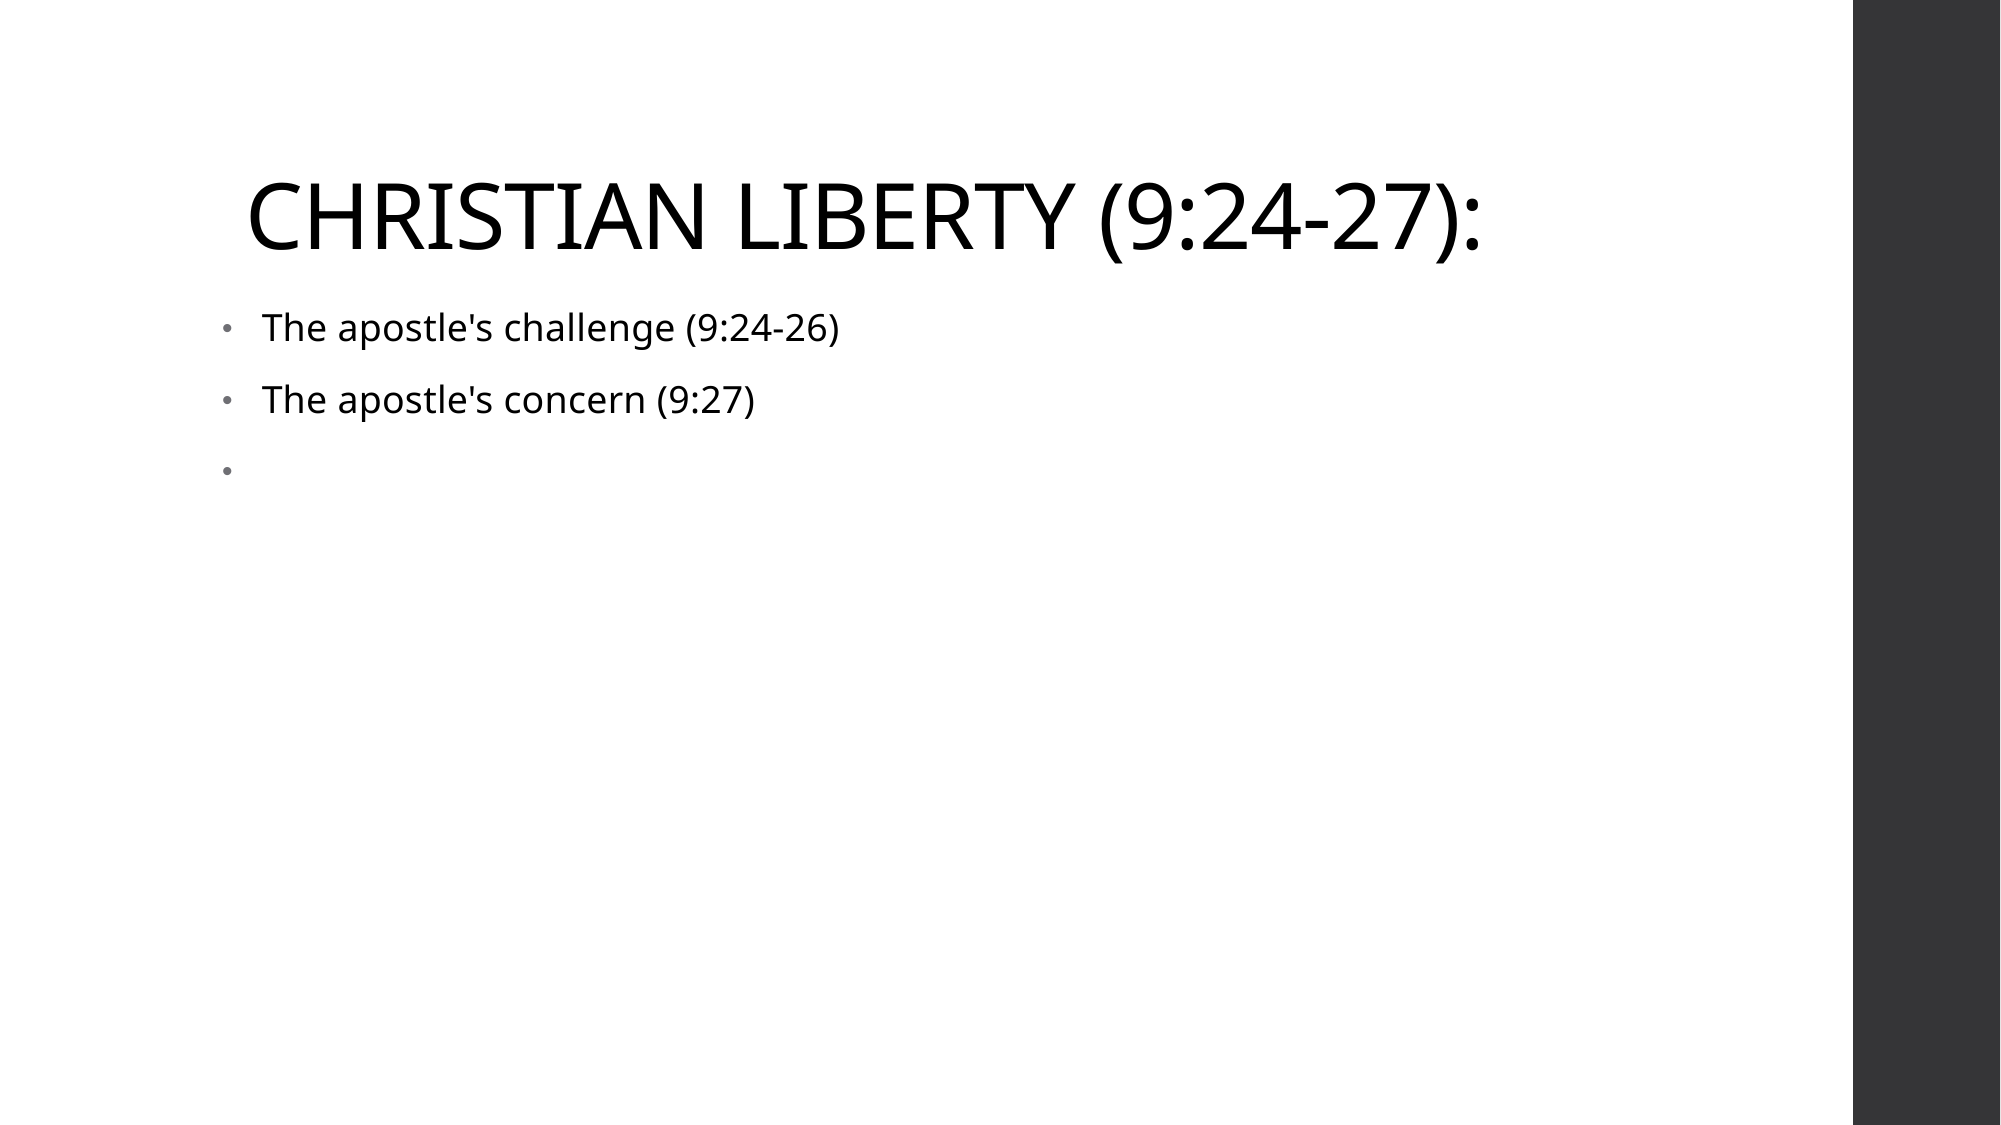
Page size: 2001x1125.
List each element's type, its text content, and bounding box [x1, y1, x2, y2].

list The apostle's challenge (9:24-26) The apostle's concern (9:27) [206, 299, 1617, 1014]
title CHRISTIAN LIBERTY (9:24-27): [206, 60, 1797, 278]
